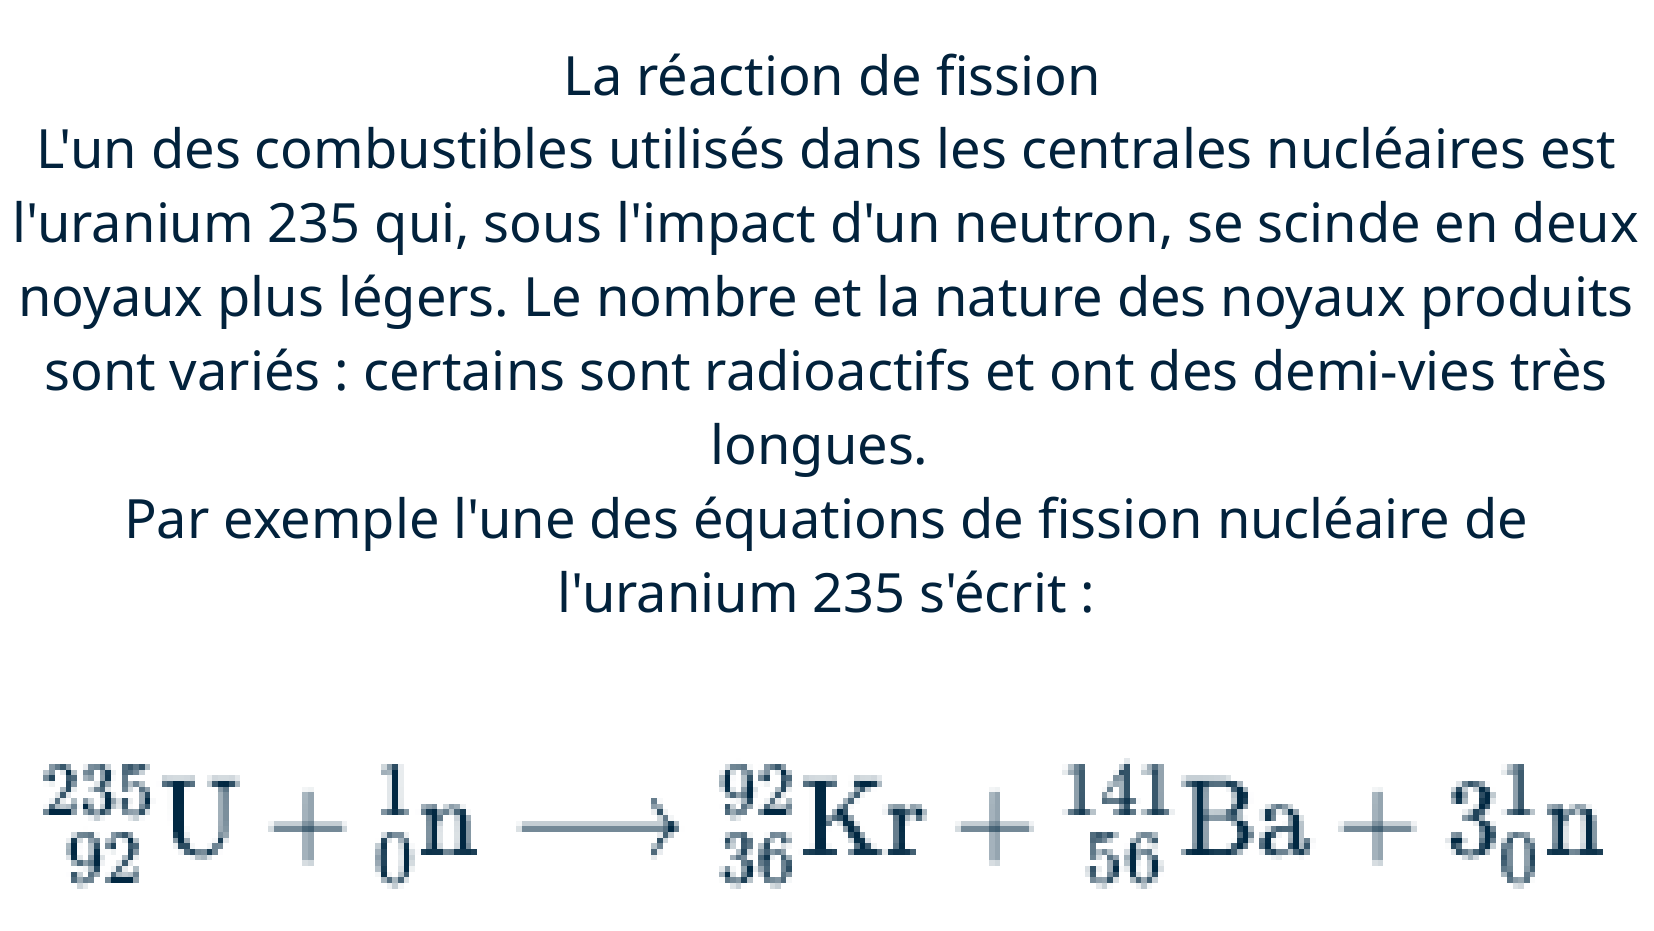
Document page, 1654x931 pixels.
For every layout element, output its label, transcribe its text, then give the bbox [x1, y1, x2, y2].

picture [10, 708, 1654, 931]
title L'un des combustibles utilisés dans les centrales nucléaires est l'uranium 235 qui, sous l'impact d'un neutron, se scinde en deux noyaux plus légers. Le nombre et la nature des noyaux produits sont variés : certains sont radioactifs et ont des demi-vies très longues. Par exemple l'une des équations de fission nucléaire de l'uranium 235 s'écrit : [0, 147, 1654, 591]
title La réaction de fission [88, 29, 1577, 119]
